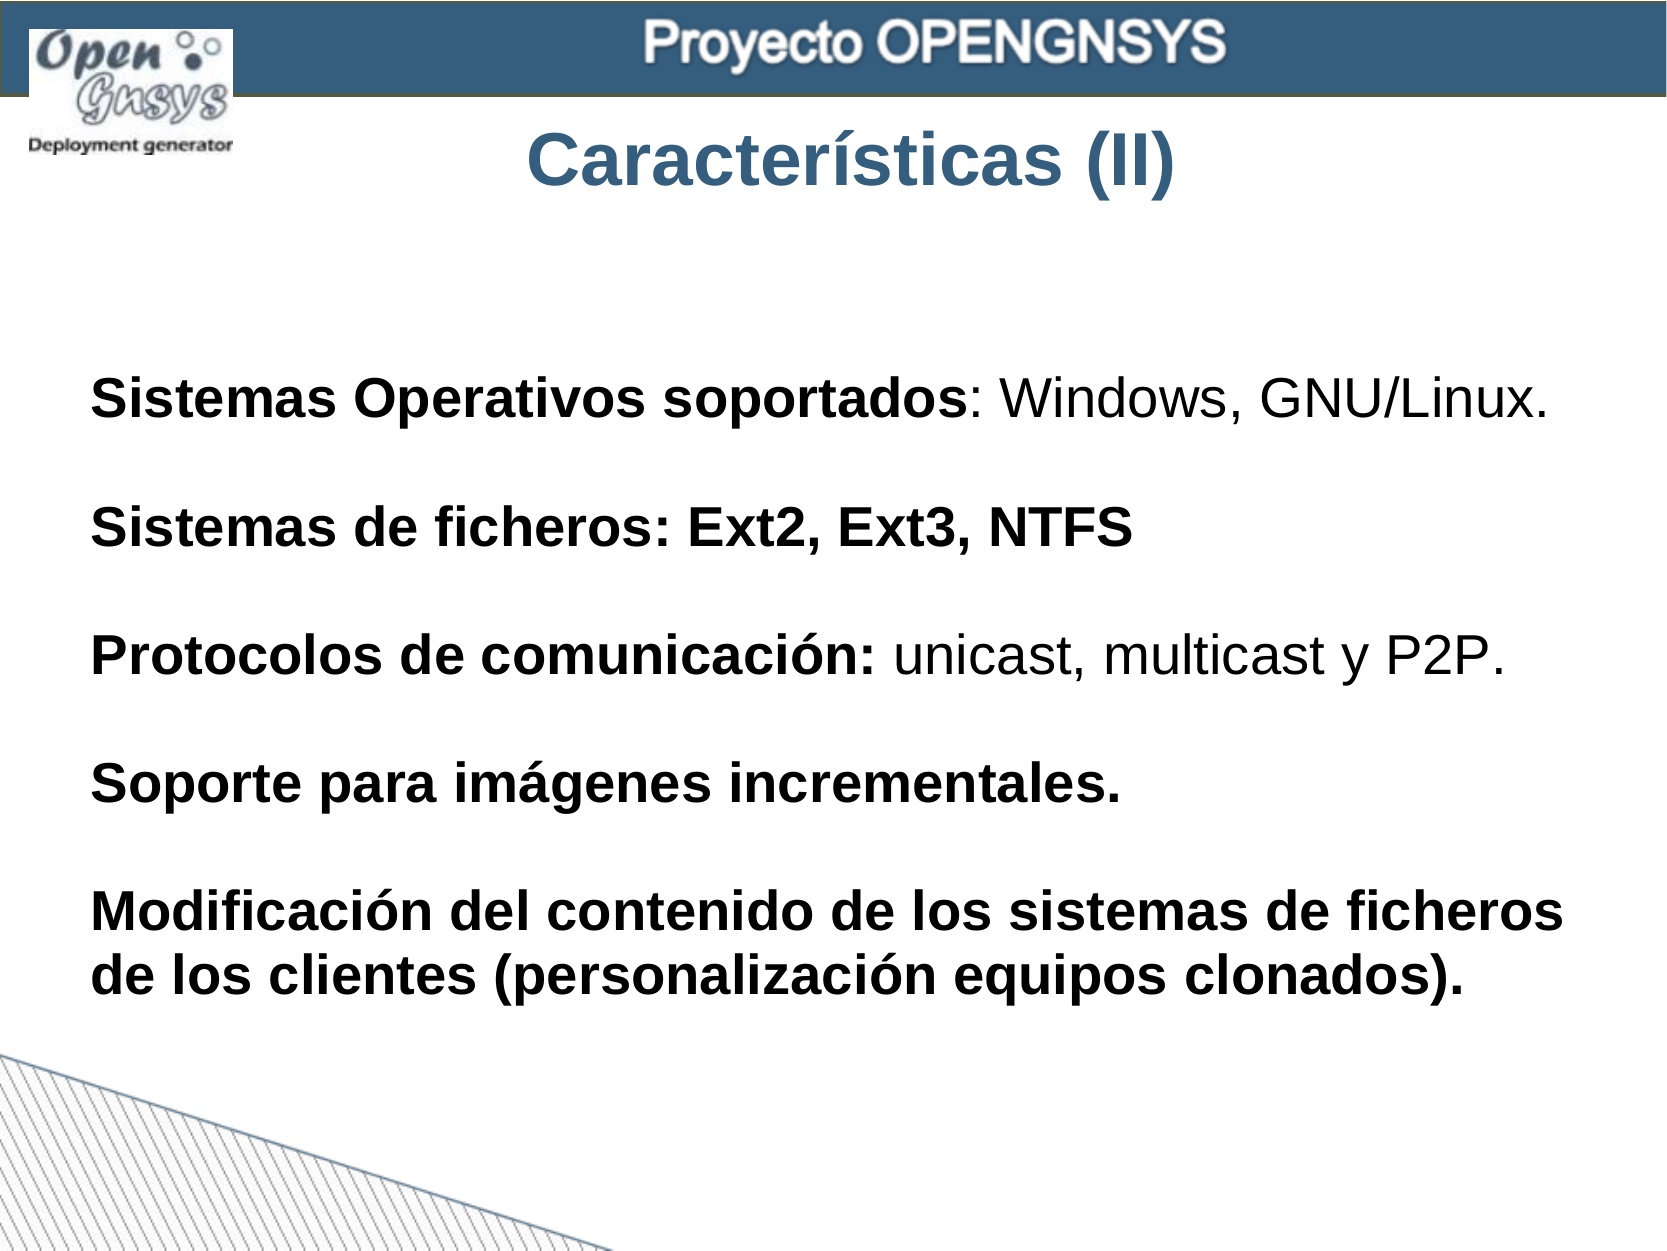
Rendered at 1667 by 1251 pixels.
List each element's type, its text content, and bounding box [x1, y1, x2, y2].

text_box Sistemas Operativos soportados: Windows, GNU/Linux. Sistemas de ficheros: Ext2, Ext3, NTFS Protocolos de comunicación: unicast, multicast y P2P. Soporte para imágenes incrementales. Modificación del contenido de los sistemas de ficheros de los clientes (personalización equipos clonados). [90, 366, 1572, 1008]
picture [0, 0, 1667, 1251]
text_box Características (II) [73, 116, 1630, 203]
